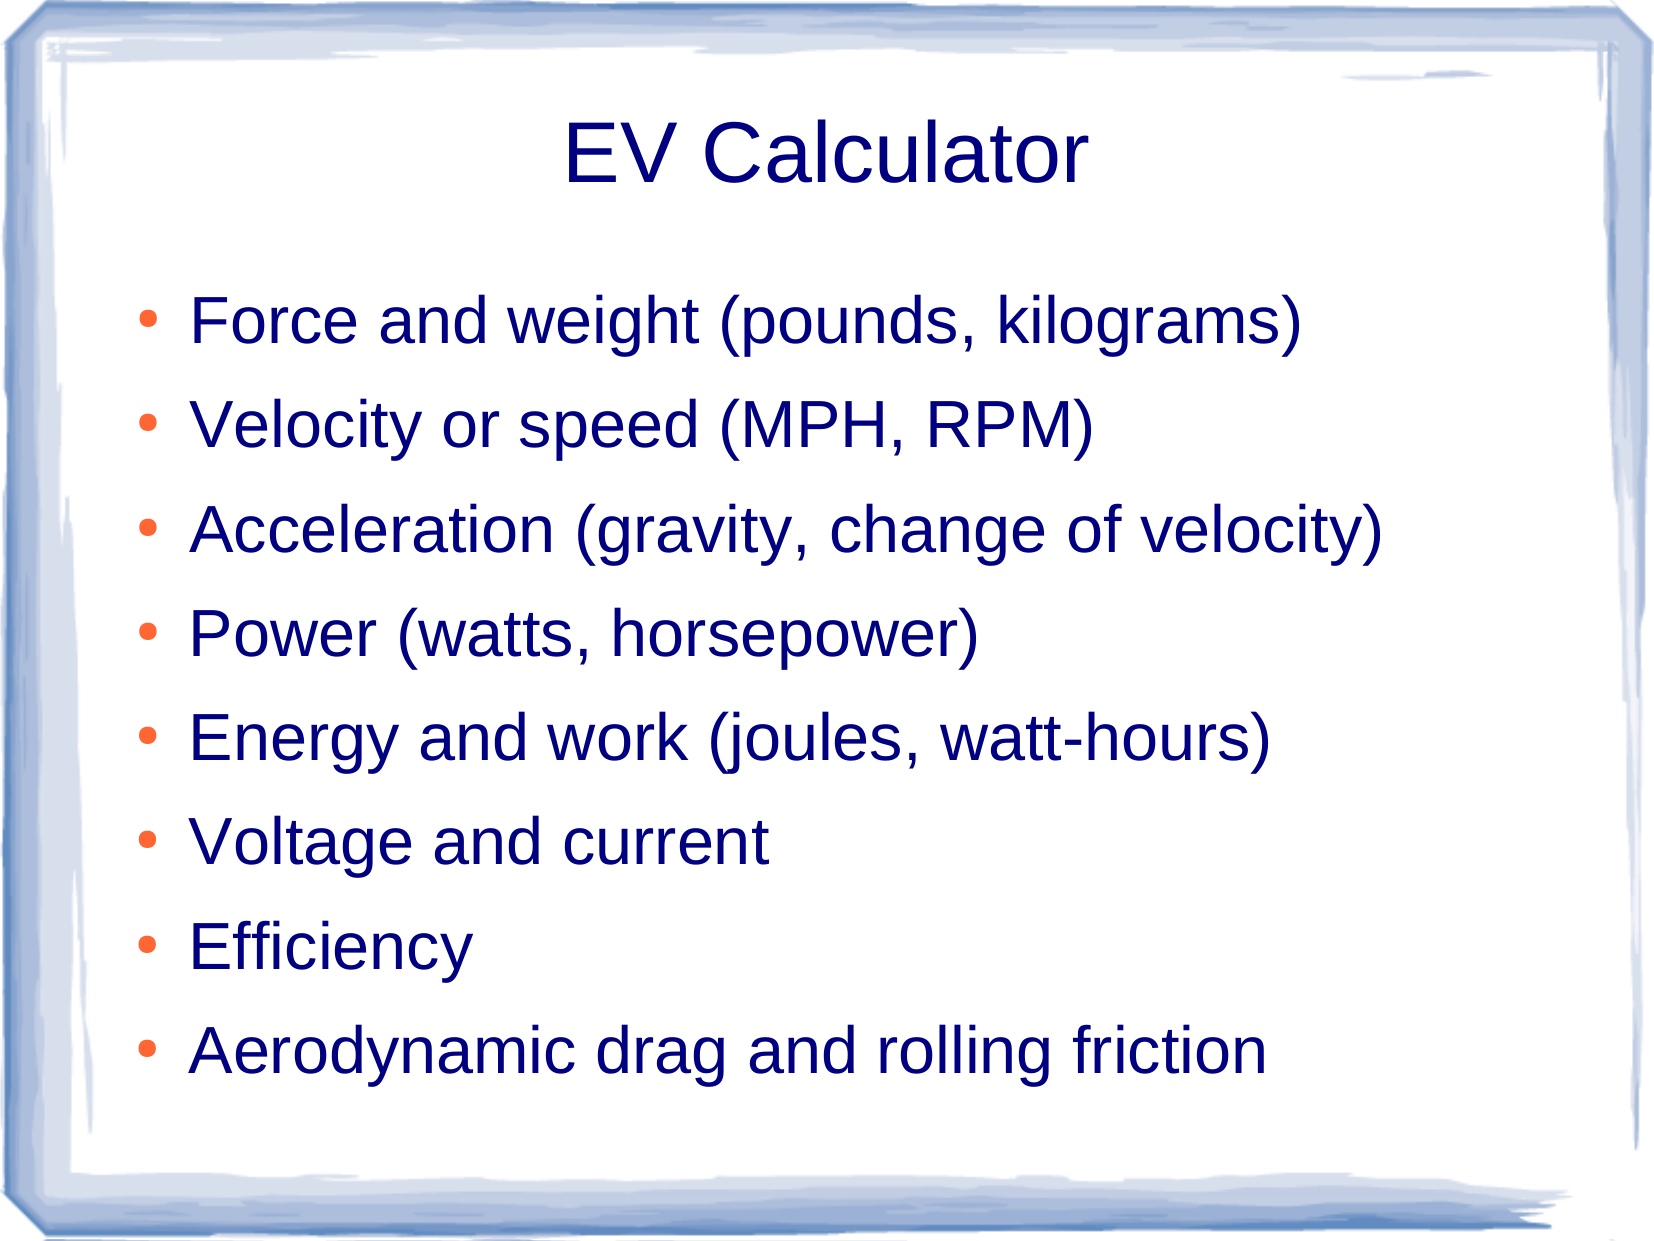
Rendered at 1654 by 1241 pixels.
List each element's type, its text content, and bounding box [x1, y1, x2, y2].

title EV Calculator [82, 49, 1571, 257]
list Force and weight (pounds, kilograms) Velocity or speed (MPH, RPM) Acceleration (gravity, change of velocity) Power (watts, horsepower) Energy and work (joules, watt-hours) Voltage and current Efficiency Aerodynamic drag and rolling friction [117, 282, 1572, 1126]
picture [0, 0, 1654, 1241]
